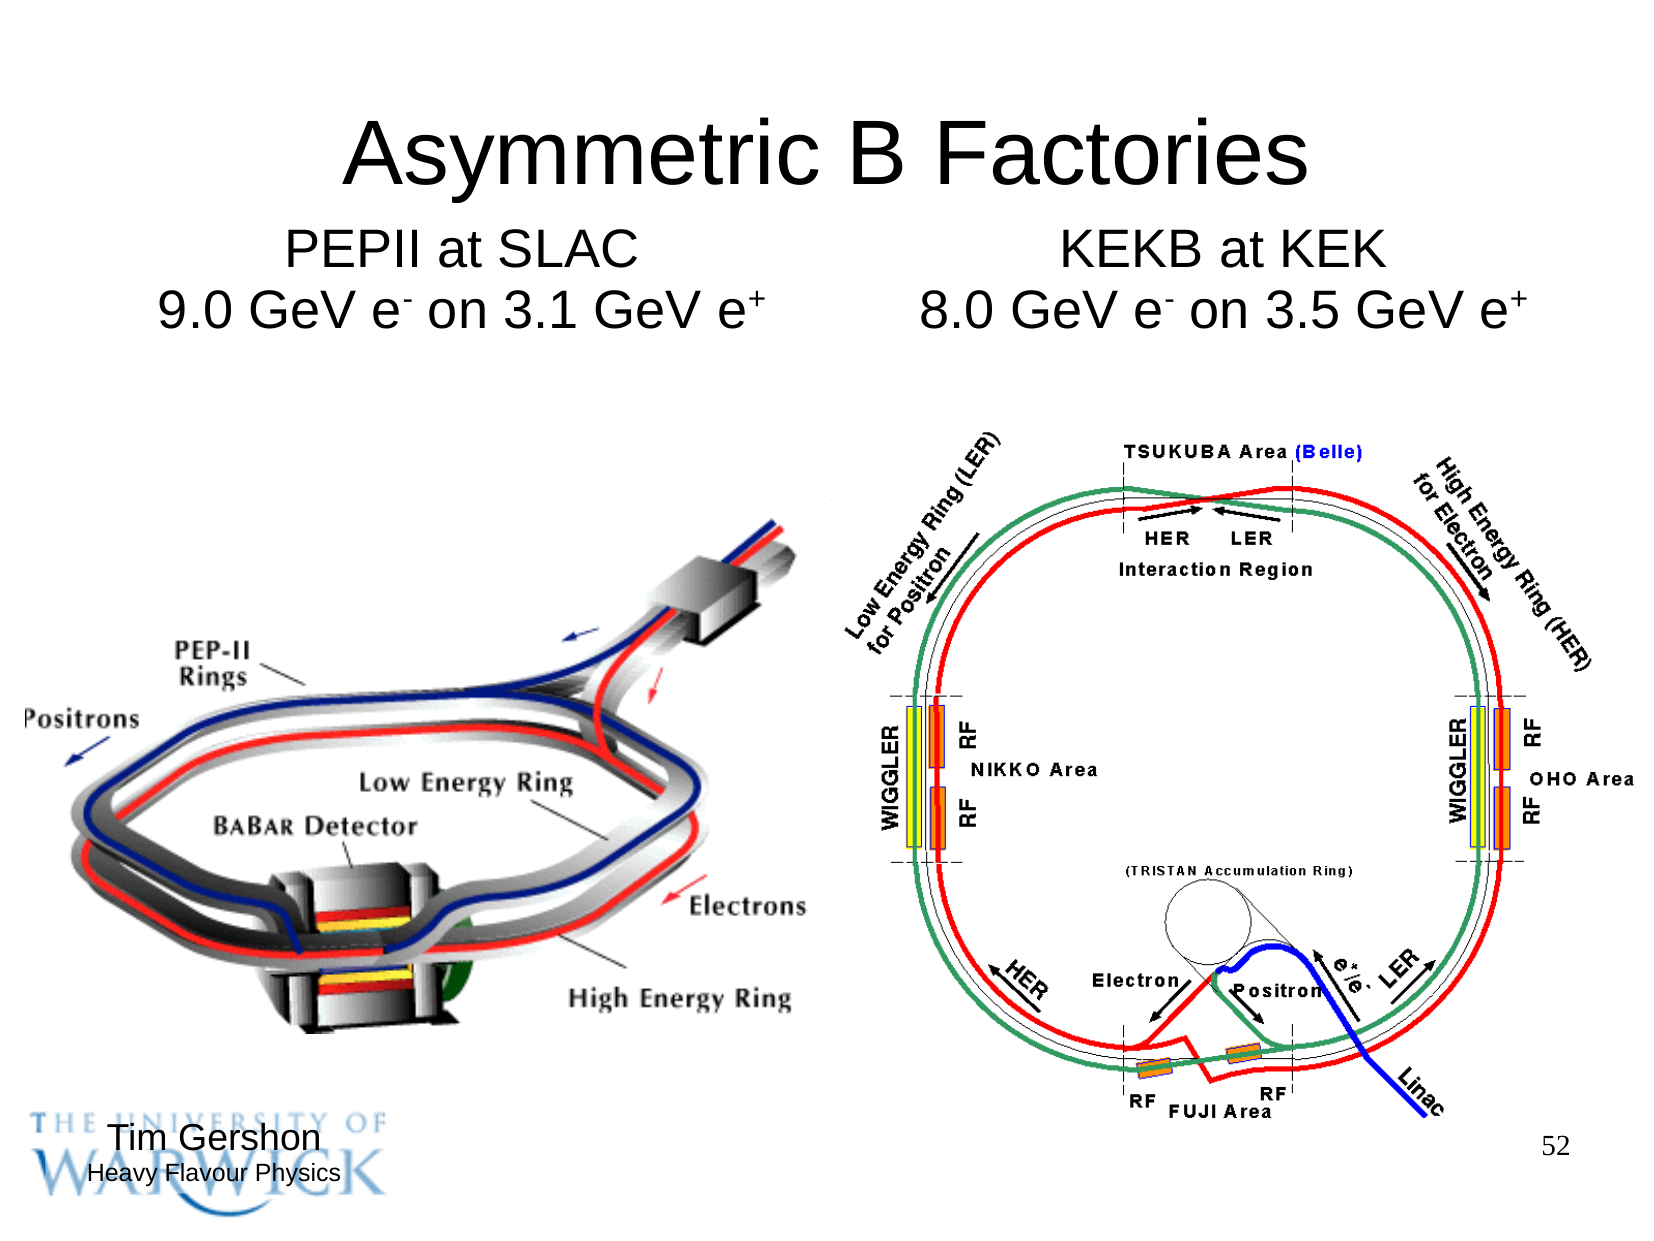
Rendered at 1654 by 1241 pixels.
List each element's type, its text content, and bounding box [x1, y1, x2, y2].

text_box PEPII at SLAC 9.0 GeV e- on 3.1 GeV e+ [124, 211, 800, 350]
text_box KEKB at KEK 8.0 GeV e- on 3.5 GeV e+ [886, 211, 1562, 350]
title Asymmetric B Factories [82, 49, 1571, 257]
picture [25, 499, 832, 1034]
picture [19, 1106, 406, 1232]
text_box Tim Gershon Heavy Flavour Physics [45, 1108, 383, 1194]
picture [835, 422, 1639, 1126]
